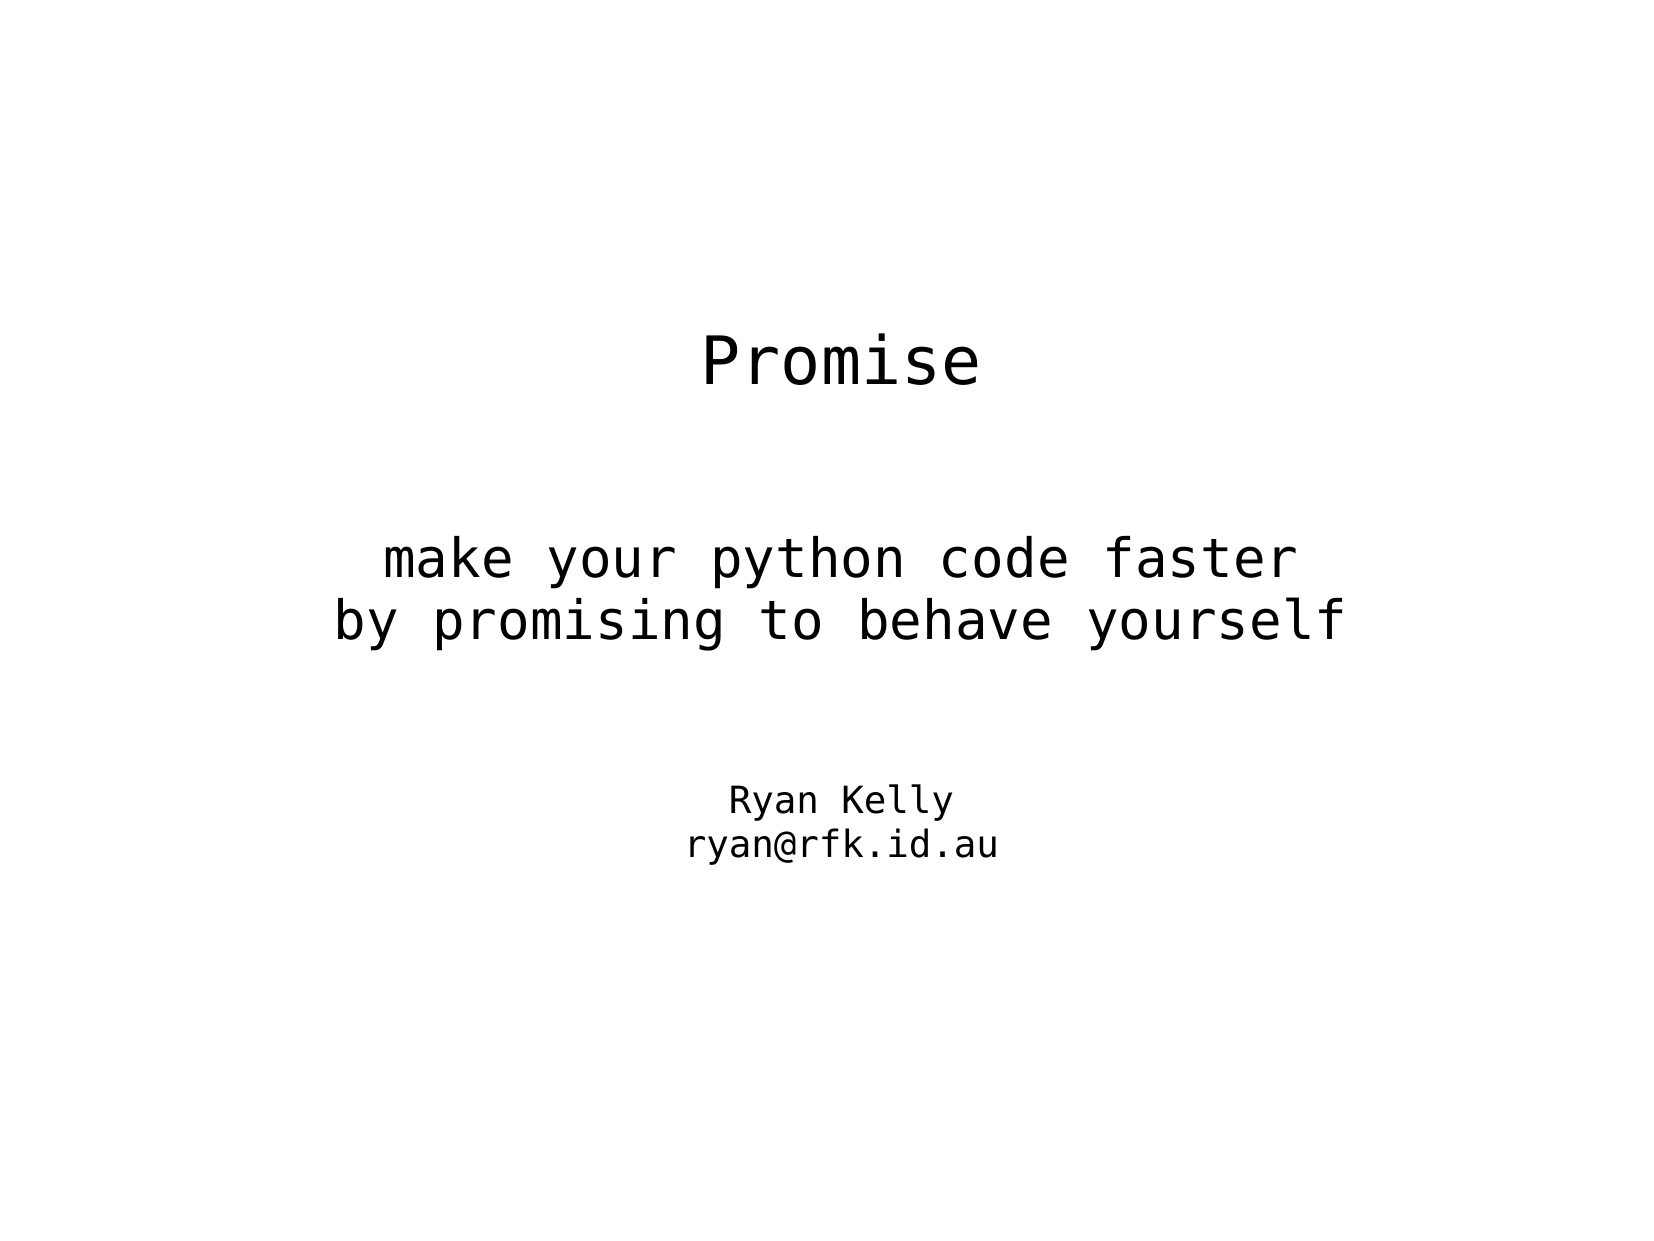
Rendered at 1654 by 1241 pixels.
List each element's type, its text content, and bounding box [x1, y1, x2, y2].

text_box Promise make your python code faster by promising to behave yourself Ryan Kelly ryan@rfk.id.au [118, 146, 1565, 980]
